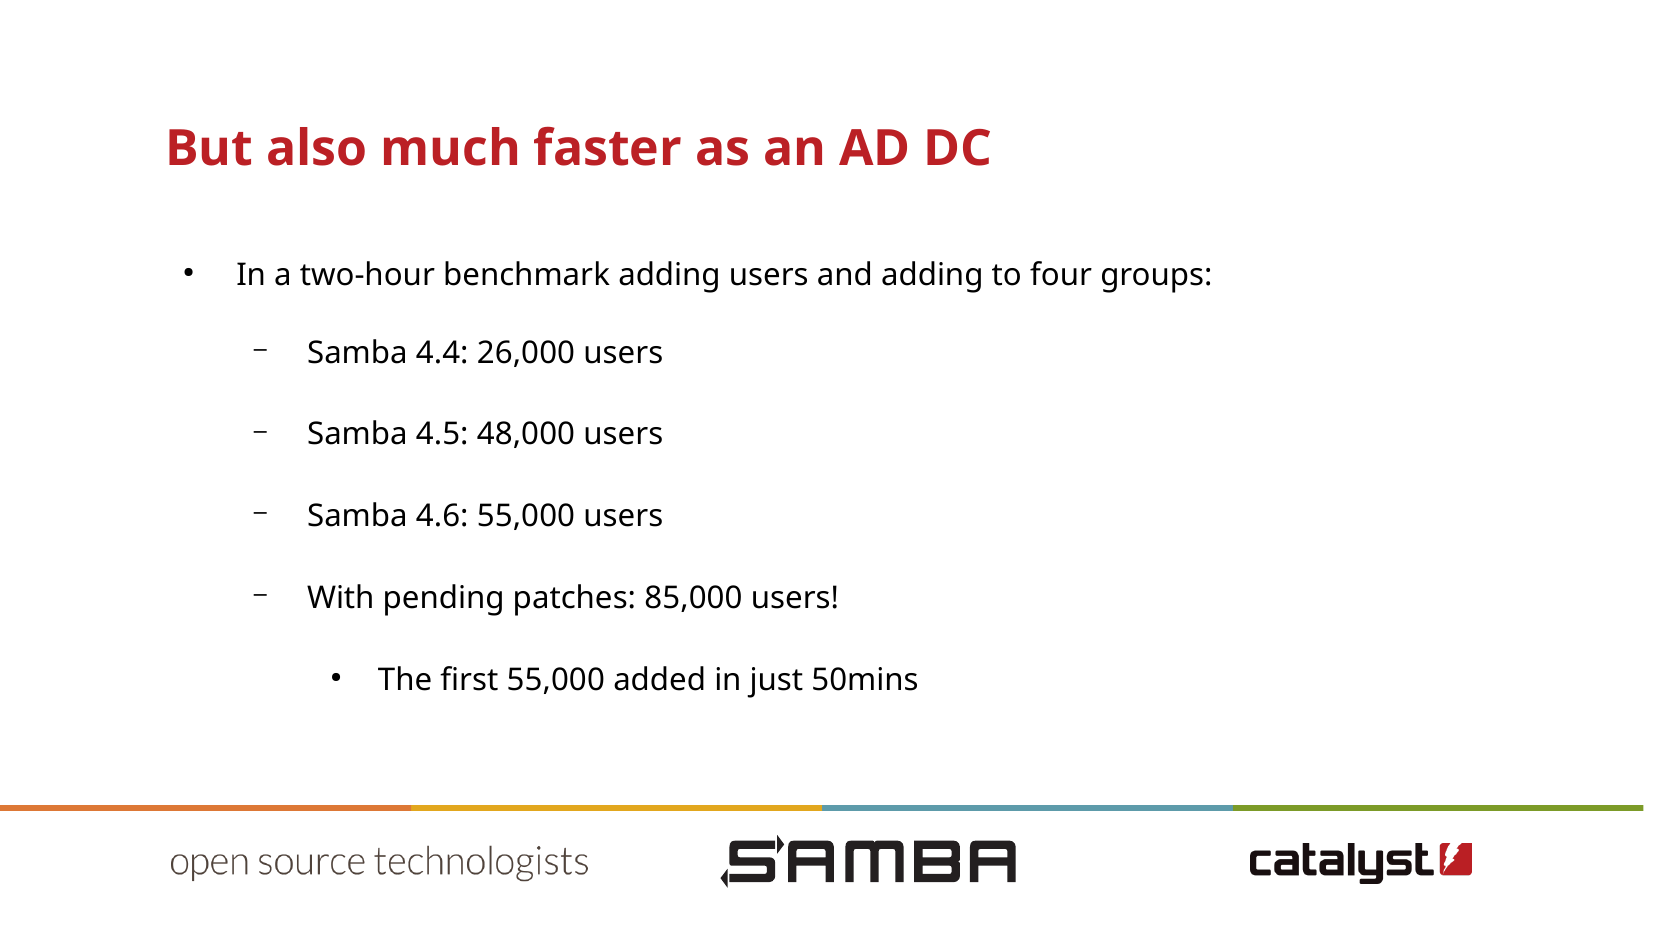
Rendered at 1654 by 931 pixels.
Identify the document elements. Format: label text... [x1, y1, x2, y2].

list In a two-hour benchmark adding users and adding to four groups: Samba 4.4: 26,000 users Samba 4.5: 48,000 users Samba 4.6: 55,000 users With pending patches: 85,000 users! The first 55,000 added in just 50mins [165, 230, 1489, 770]
title But also much faster as an AD DC [165, 68, 1489, 224]
picture [0, 805, 1644, 884]
